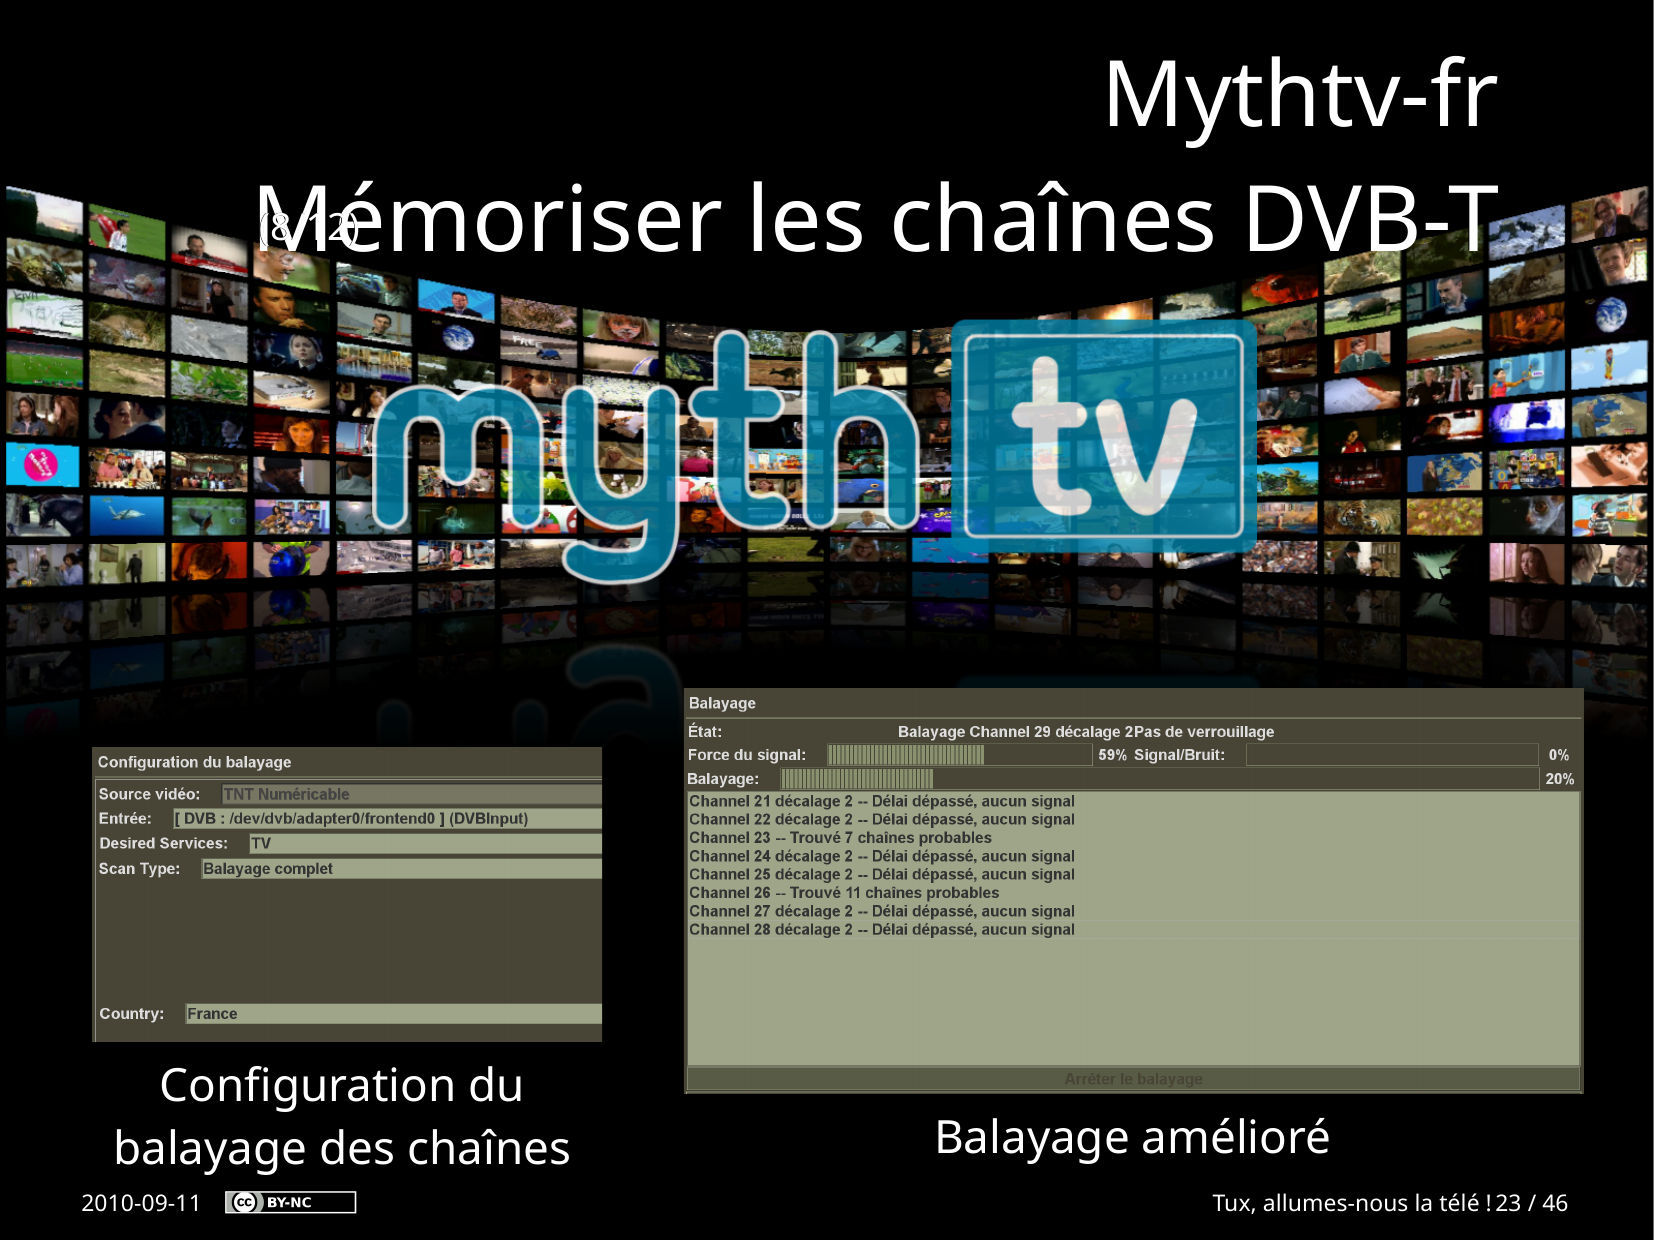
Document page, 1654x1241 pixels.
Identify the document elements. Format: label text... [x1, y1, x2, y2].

picture [0, 0, 1654, 1240]
text_box (8/12) [244, 193, 395, 252]
title Mythtv-fr Mémoriser les chaînes DVB-T [82, 47, 1501, 259]
list Balayage amélioré [683, 1104, 1583, 1180]
list Configuration du balayage des chaînes [70, 1052, 615, 1158]
